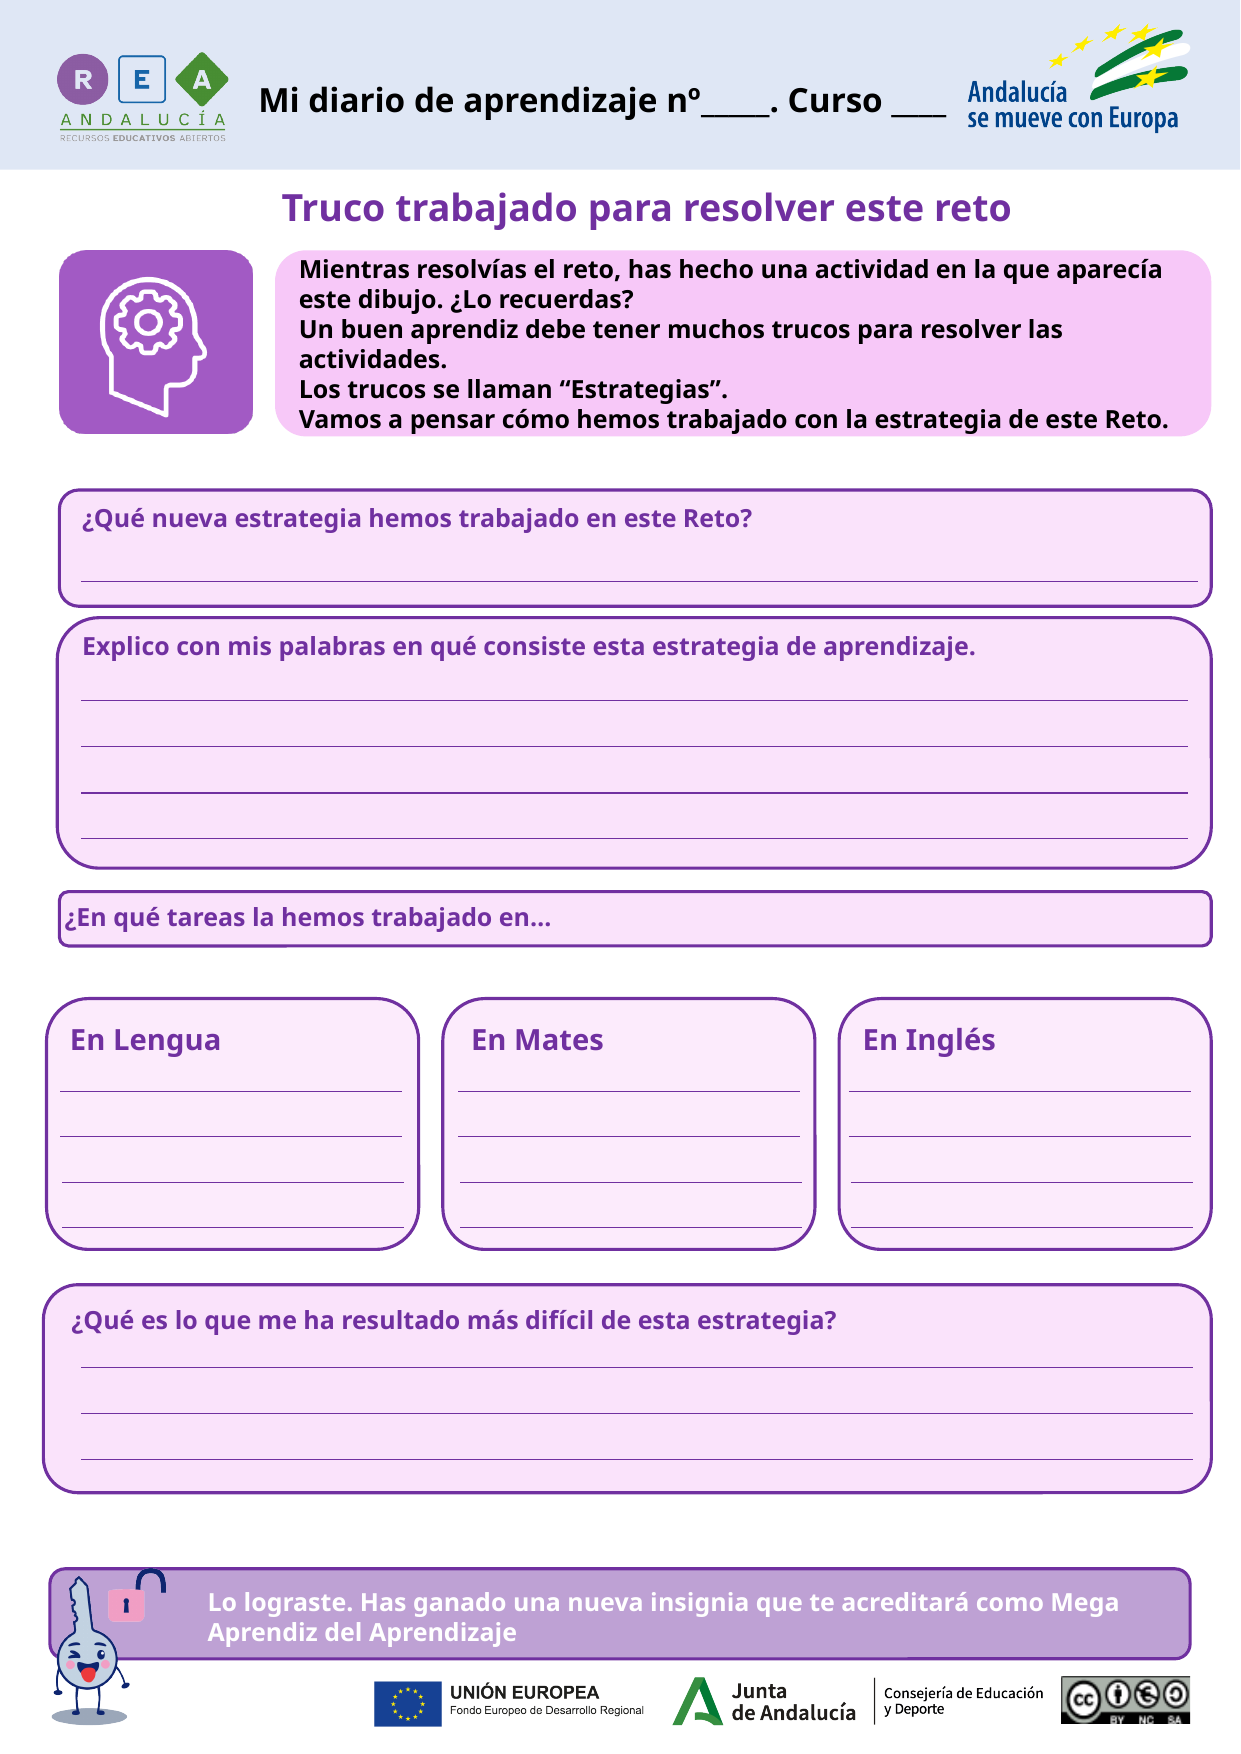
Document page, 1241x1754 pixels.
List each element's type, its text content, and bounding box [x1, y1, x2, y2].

text_box [43, 1284, 1212, 1493]
text_box Mientras resolvías el reto, has hecho una actividad en la que aparecía este dibujo. ¿Lo recuerdas? Un buen aprendiz debe tener muchos trucos para resolver las actividades. Los trucos se llaman “Estrategias”. Vamos a pensar cómo hemos trabajado con la estrategia de este Reto. [275, 250, 1212, 437]
text_box [442, 998, 815, 1250]
text_box [193, 1568, 1191, 1659]
text_box [59, 891, 1212, 946]
picture [59, 250, 253, 434]
text_box ¿Qué nueva estrategia hemos trabajado en este Reto? [67, 495, 824, 540]
text_box [839, 998, 1212, 1250]
text_box [0, 0, 1241, 170]
text_box [59, 489, 1212, 607]
text_box En Lengua [55, 1013, 237, 1064]
text_box Explico con mis palabras en qué consiste esta estrategia de aprendizaje. [67, 623, 1173, 668]
text_box Truco trabajado para resolver este reto [266, 176, 1028, 236]
picture [11, 1553, 193, 1735]
text_box En Mates [456, 1013, 622, 1064]
text_box En Inglés [847, 1013, 1019, 1064]
text_box Mi diario de aprendizaje nº_____. Curso ____ [243, 71, 961, 127]
text_box [57, 617, 1212, 869]
text_box [46, 998, 419, 1250]
picture [961, 21, 1197, 139]
picture [353, 1652, 1191, 1740]
text_box Lo lograste. Has ganado una nueva insignia que te acreditará como Mega Aprendiz del Aprendizaje [193, 1579, 1185, 1636]
text_box ¿En qué tareas la hemos trabajado en… [49, 894, 806, 939]
text_box ¿Qué es lo que me ha resultado más difícil de esta estrategia? [56, 1296, 853, 1342]
picture [43, 47, 242, 146]
